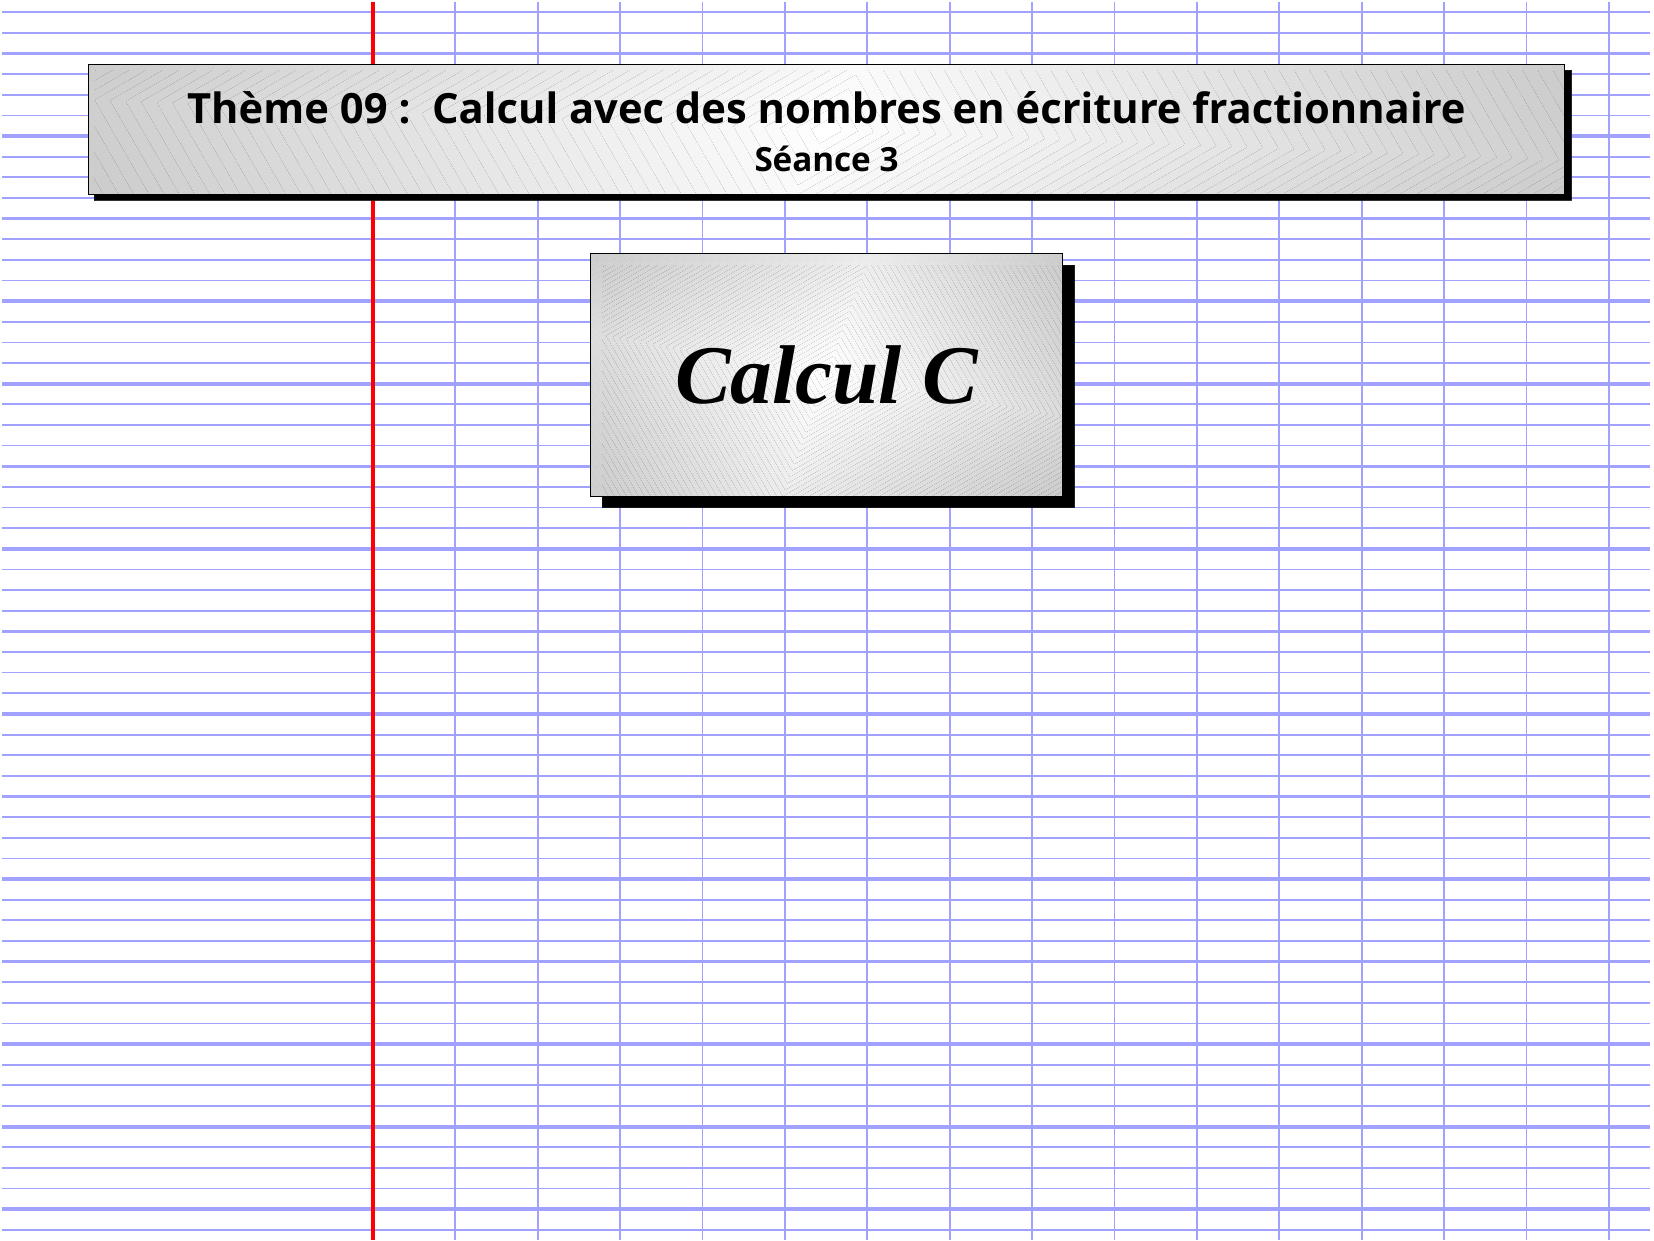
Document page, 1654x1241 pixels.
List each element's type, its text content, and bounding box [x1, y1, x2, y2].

picture [0, 0, 1654, 1241]
text_box Calcul C [590, 253, 1063, 497]
text_box Thème 09 : Calcul avec des nombres en écriture fractionnaire Séance 3 [88, 64, 1565, 195]
